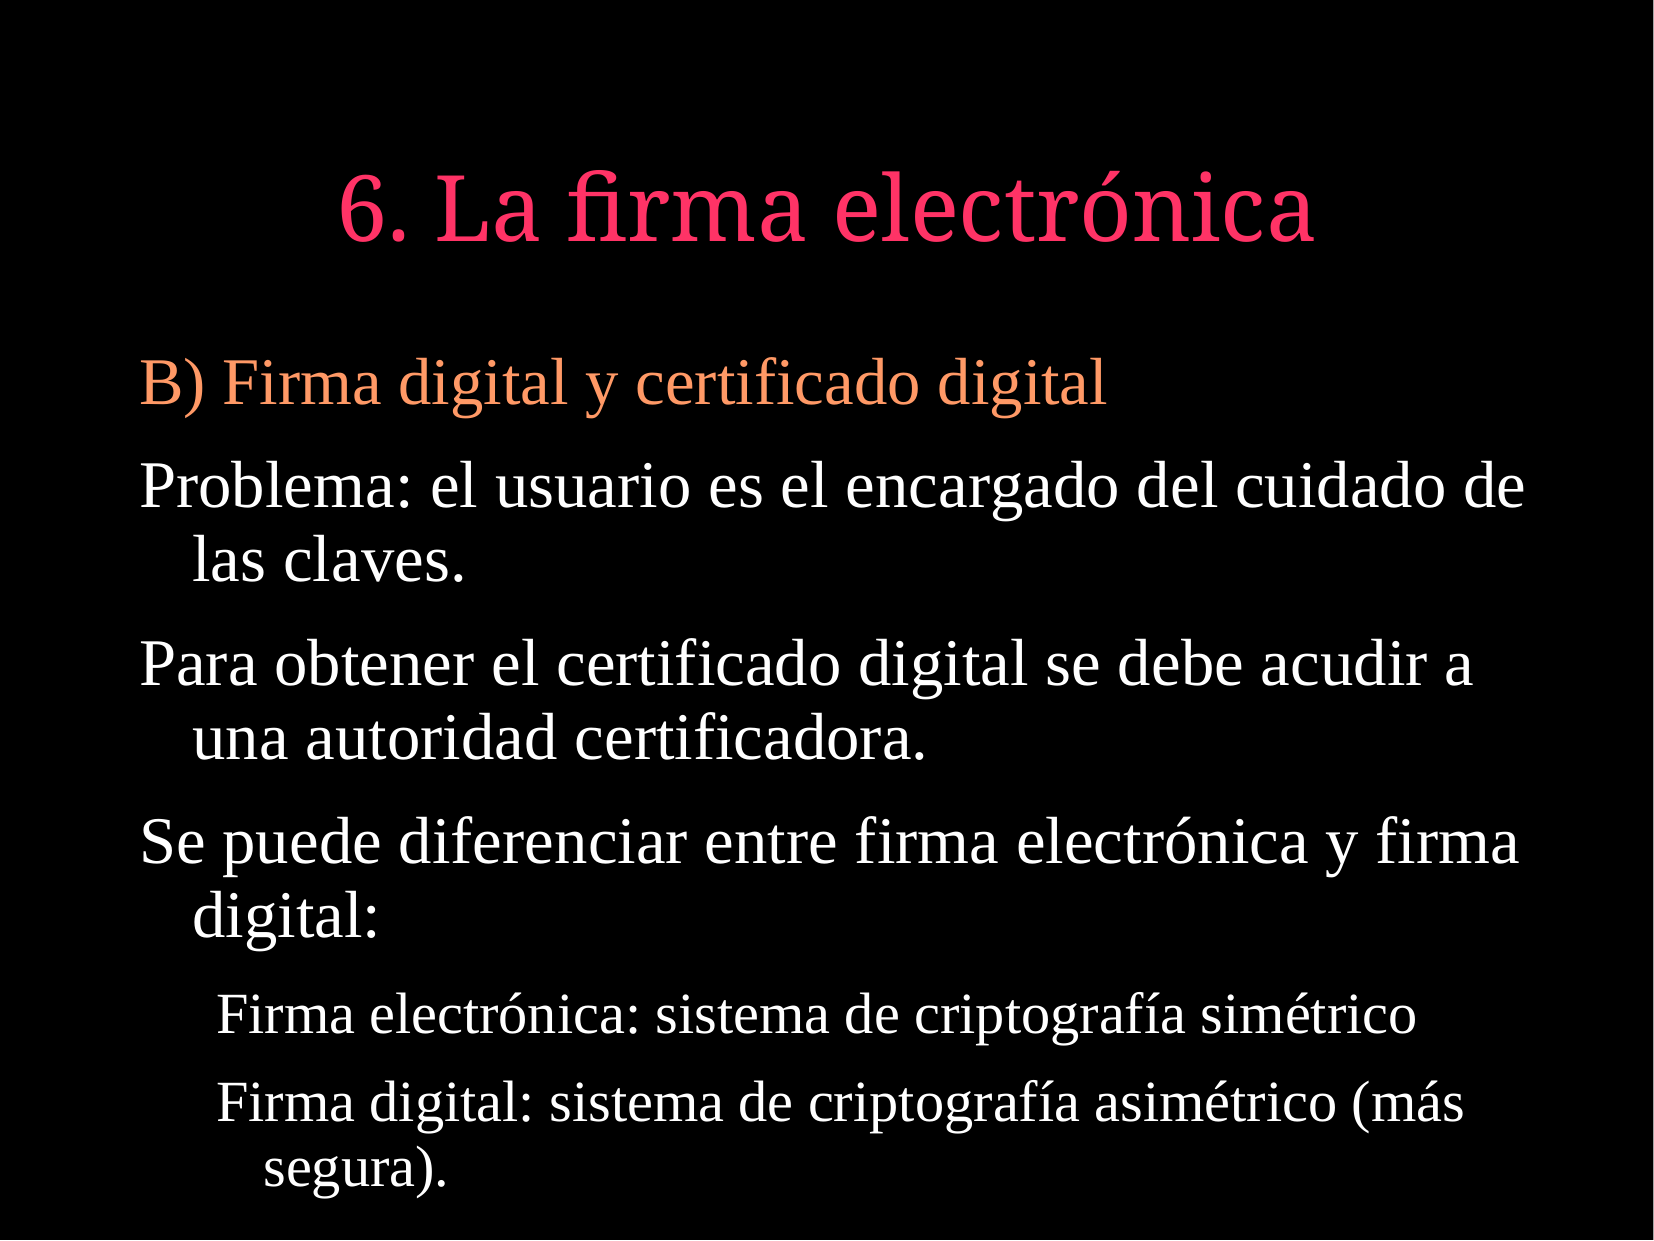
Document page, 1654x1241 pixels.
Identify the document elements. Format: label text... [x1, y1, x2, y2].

title 6. La firma electrónica [121, 102, 1534, 311]
list B) Firma digital y certificado digital Problema: el usuario es el encargado del cuidado de las claves. Para obtener el certificado digital se debe acudir a una autoridad certificadora. Se puede diferenciar entre firma electrónica y firma digital: Firma electrónica: sistema de criptografía simétrico Firma digital: sistema de criptografía asimétrico (más segura). [121, 344, 1534, 1202]
